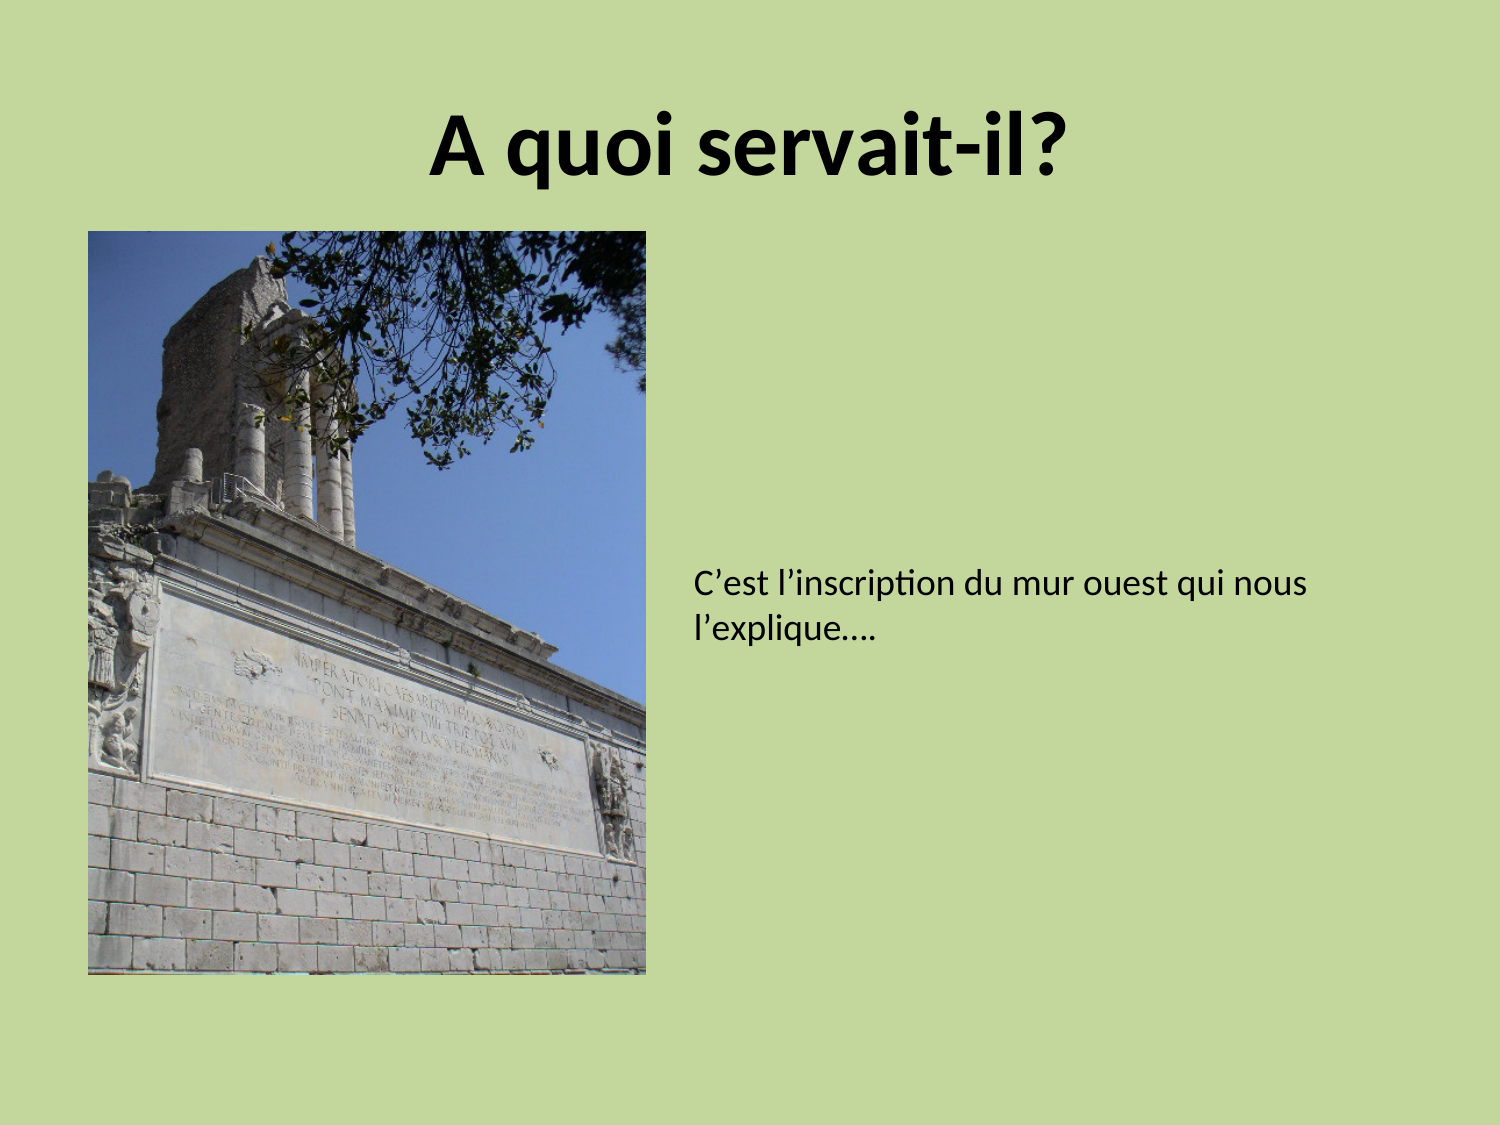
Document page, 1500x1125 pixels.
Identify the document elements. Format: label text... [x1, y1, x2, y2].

text_box [88, 231, 646, 975]
text_box C’est l’inscription du mur ouest qui nous l’explique…. [679, 550, 1400, 657]
title A quoi servait-il? [75, 45, 1426, 233]
